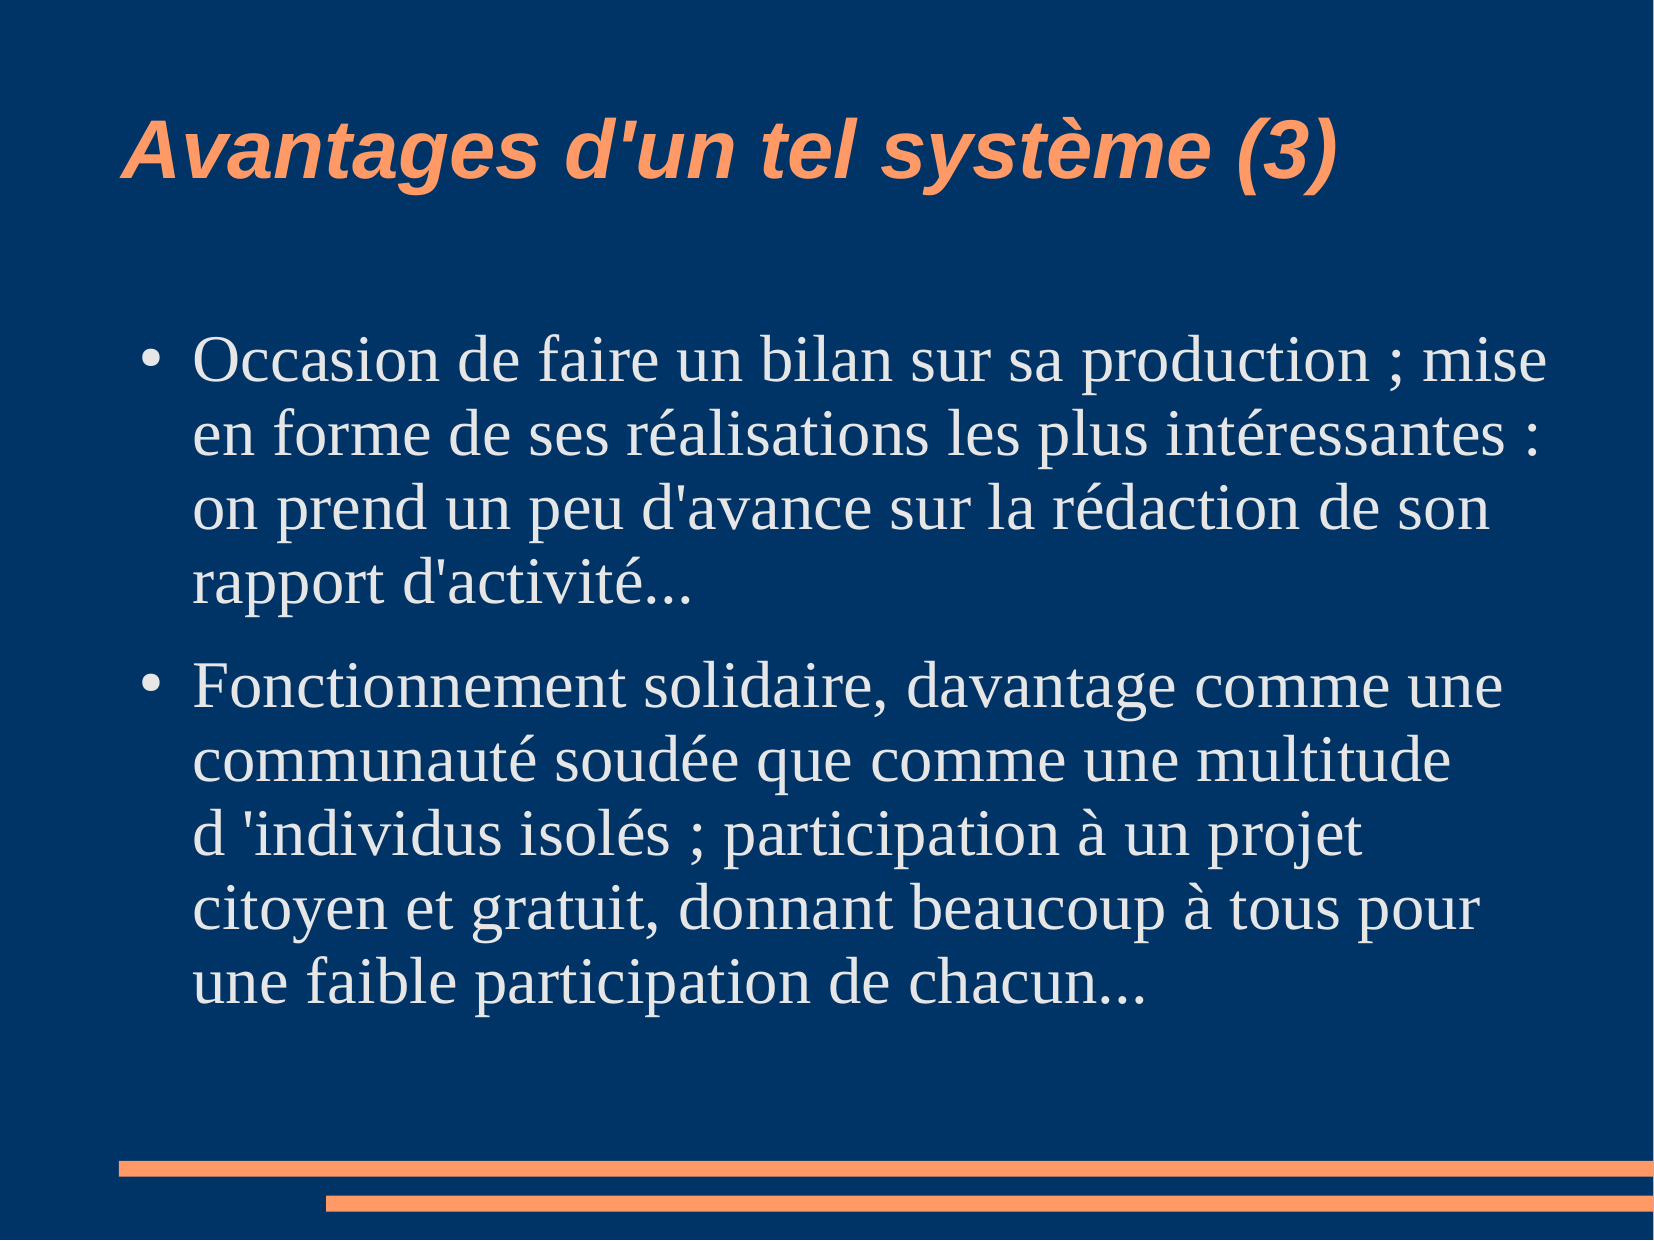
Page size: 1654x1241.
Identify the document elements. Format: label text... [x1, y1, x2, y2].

title Avantages d'un tel système (3) [121, 53, 1534, 246]
list Occasion de faire un bilan sur sa production ; mise en forme de ses réalisations les plus intéressantes : on prend un peu d'avance sur la rédaction de son rapport d'activité... Fonctionnement solidaire, davantage comme une communauté soudée que comme une multitude d 'individus isolés ; participation à un projet citoyen et gratuit, donnant beaucoup à tous pour une faible participation de chacun... [121, 322, 1561, 1126]
